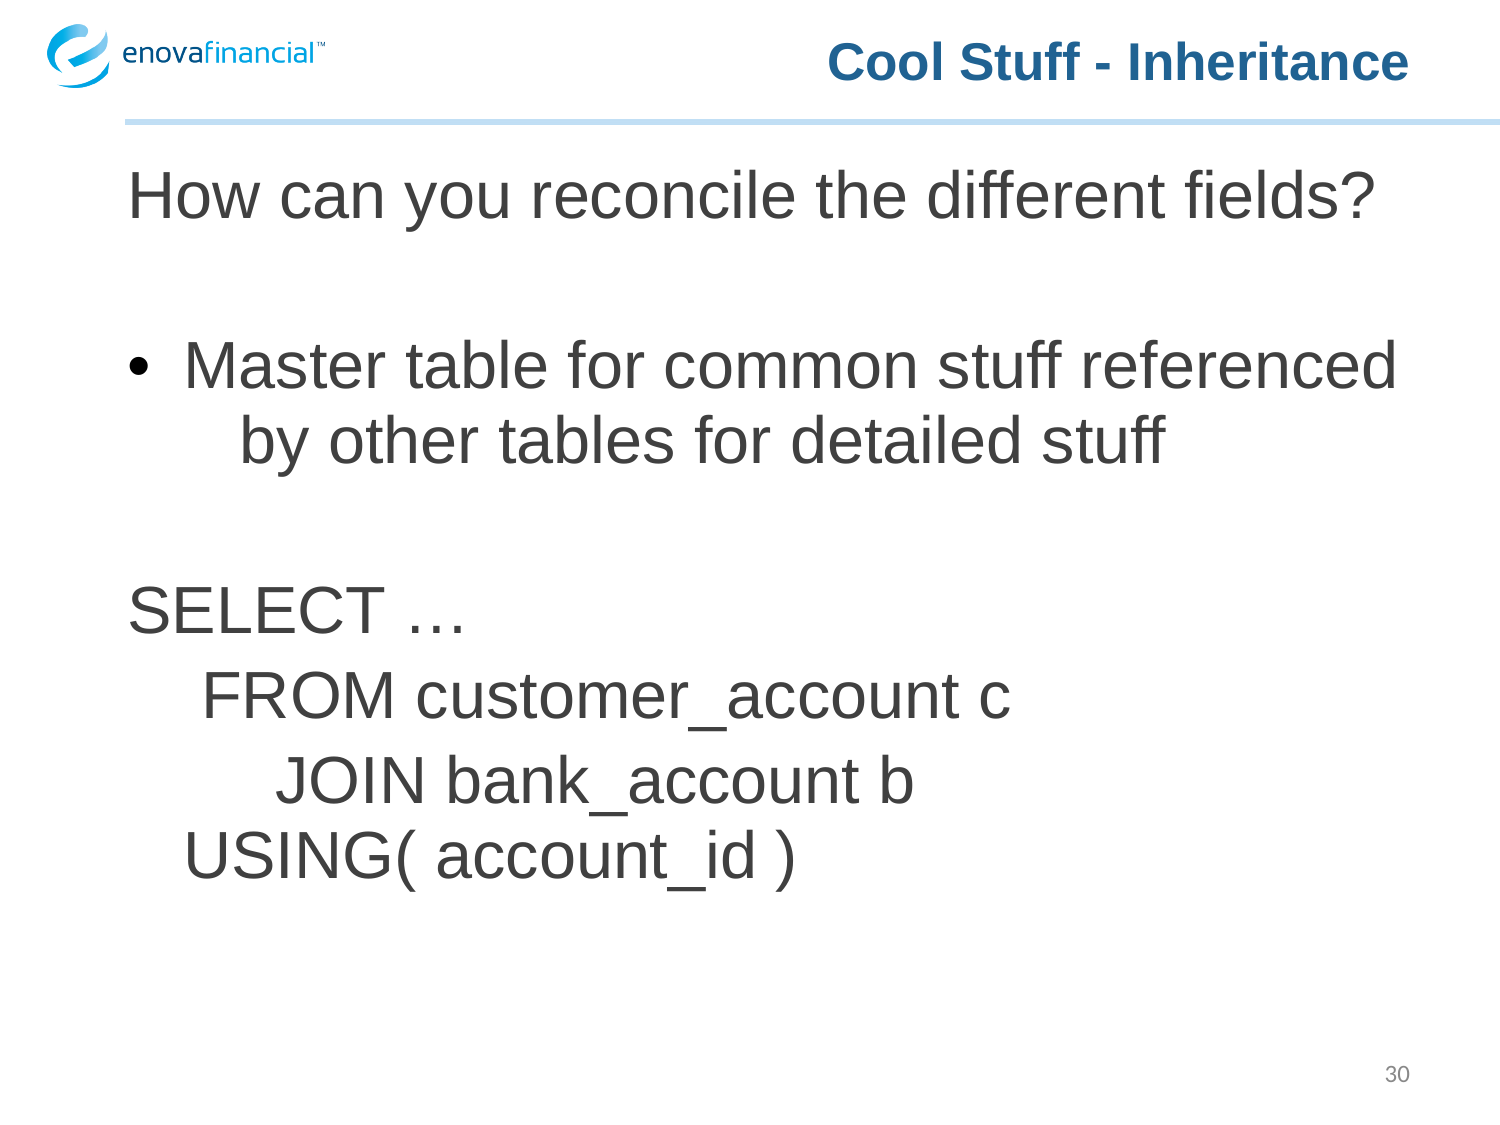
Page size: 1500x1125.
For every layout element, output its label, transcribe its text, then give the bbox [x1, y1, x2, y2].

list How can you reconcile the different fields? Master table for common stuff referenced by other tables for detailed stuff SELECT … FROM customer_account c JOIN bank_account b USING( account_id ) [112, 149, 1425, 988]
picture [47, 24, 325, 88]
list Cool Stuff - Inheritance [337, 24, 1426, 100]
picture [125, 119, 1500, 125]
text_box 30 [1074, 1042, 1426, 1103]
